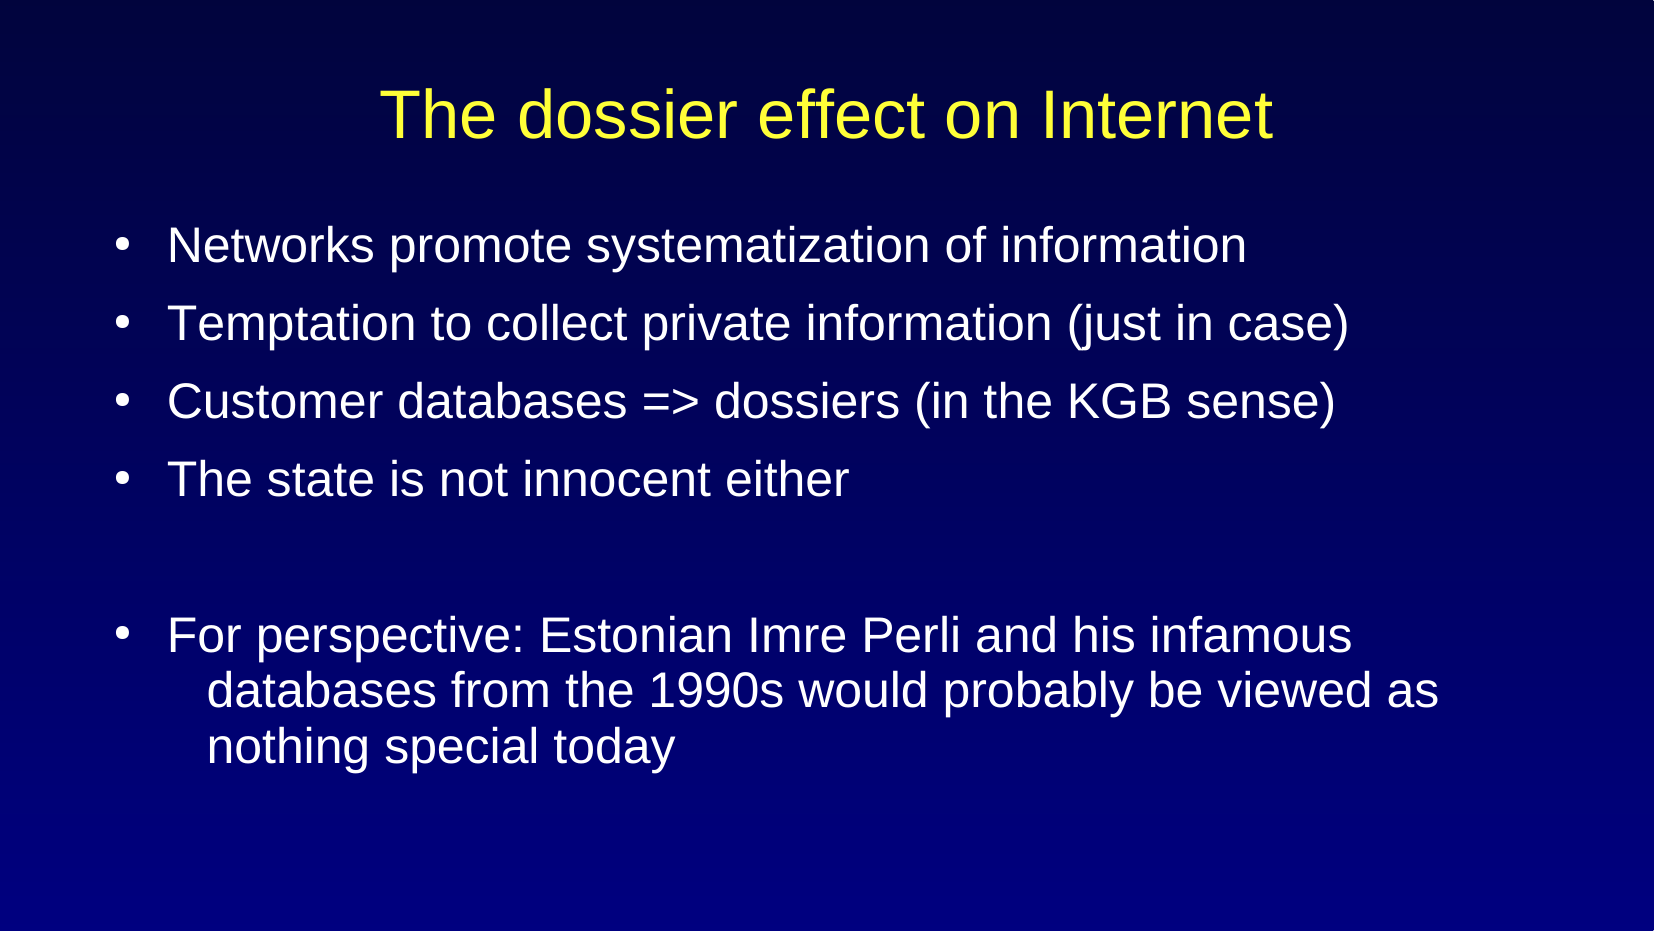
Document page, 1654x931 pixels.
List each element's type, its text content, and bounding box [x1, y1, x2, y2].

list Networks promote systematization of information Temptation to collect private information (just in case) Customer databases => dossiers (in the KGB sense) The state is not innocent either For perspective: Estonian Imre Perli and his infamous databases from the 1990s would probably be viewed as nothing special today [82, 217, 1571, 775]
title The dossier effect on Internet [82, 37, 1571, 193]
